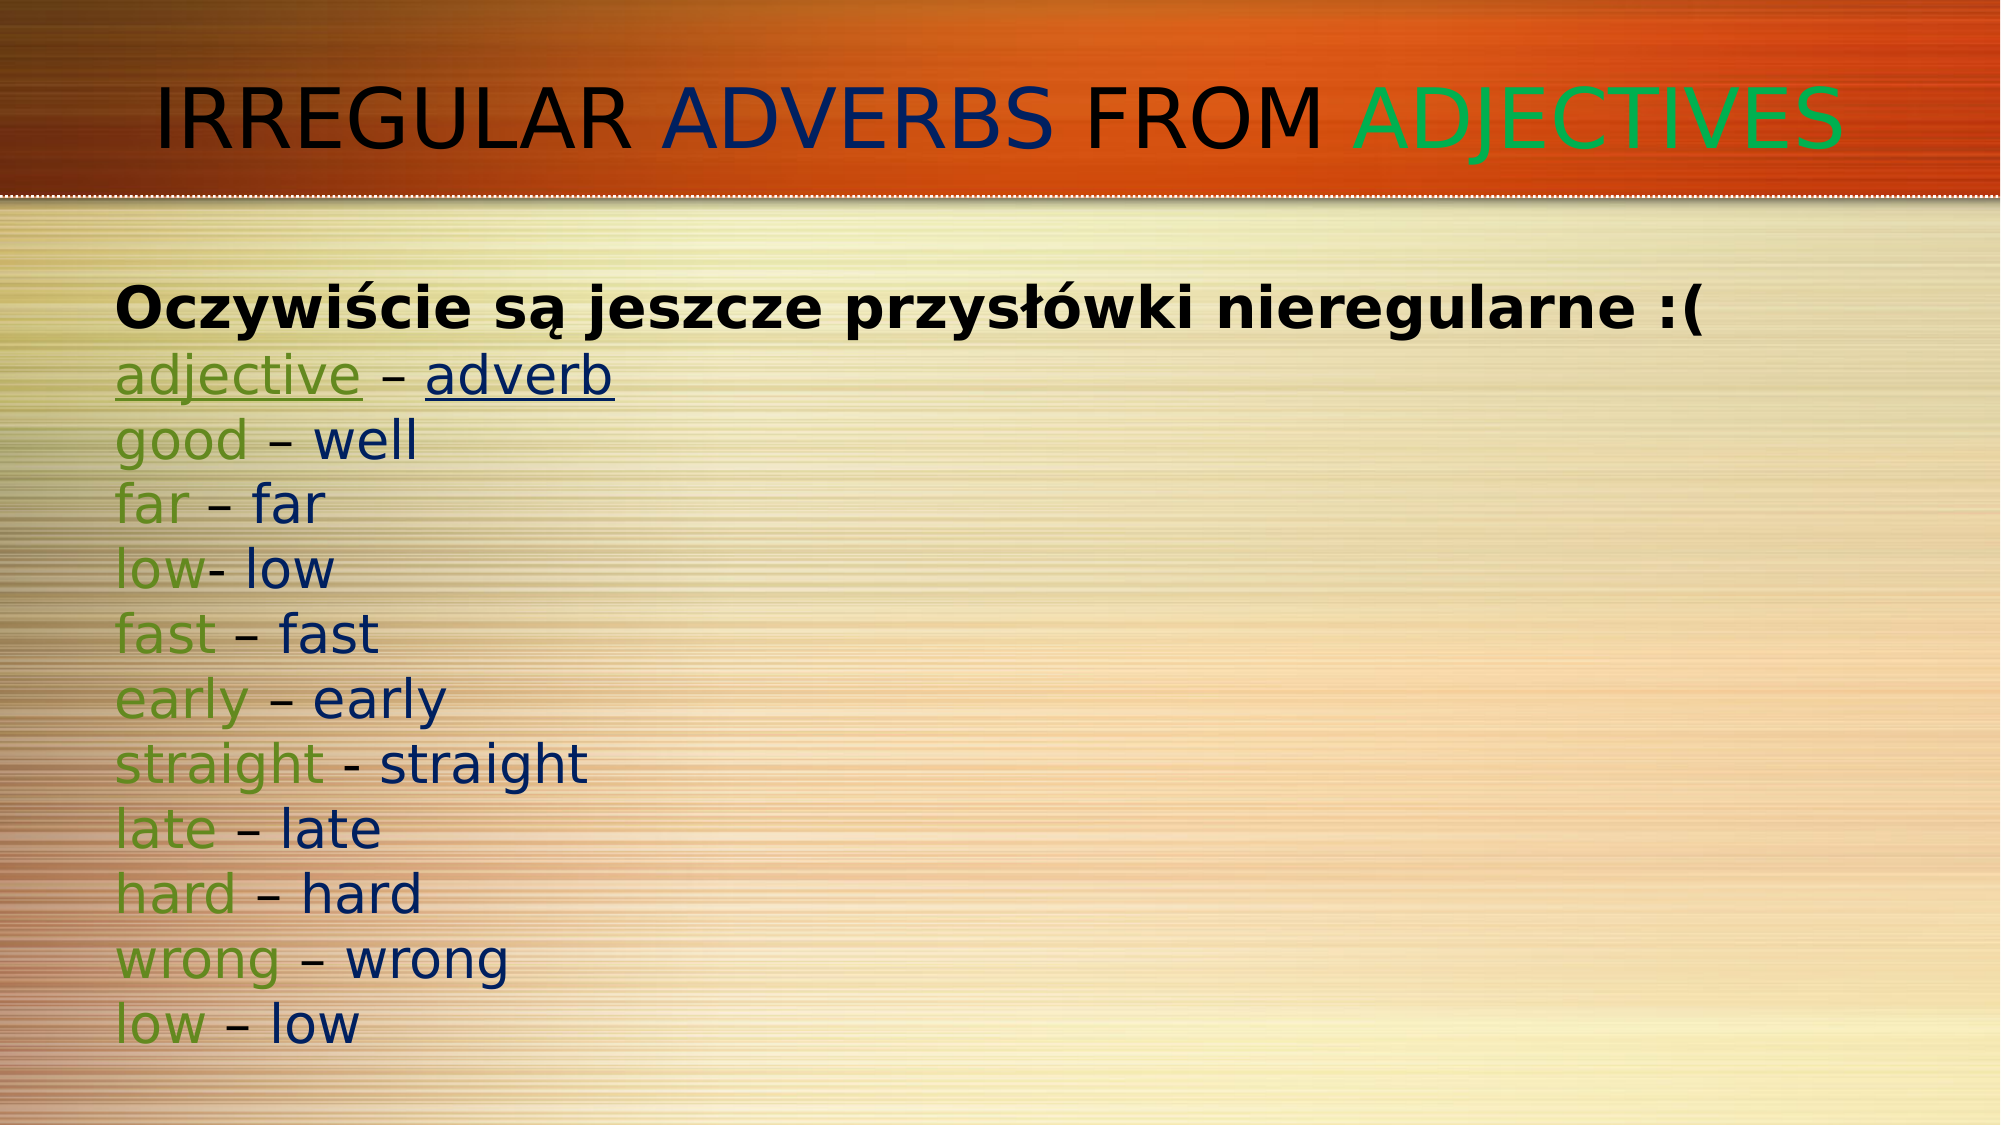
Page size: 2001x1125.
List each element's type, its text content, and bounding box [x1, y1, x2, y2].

picture [0, 0, 2001, 1125]
list Oczywiście są jeszcze przysłówki nieregularne :( adjective – adverb good – well far – far low- low fast – fast early – early straight - straight late – late hard – hard wrong – wrong low – low [99, 262, 1900, 1115]
title IRREGULAR ADVERBS FROM ADJECTIVES [99, 30, 1900, 173]
